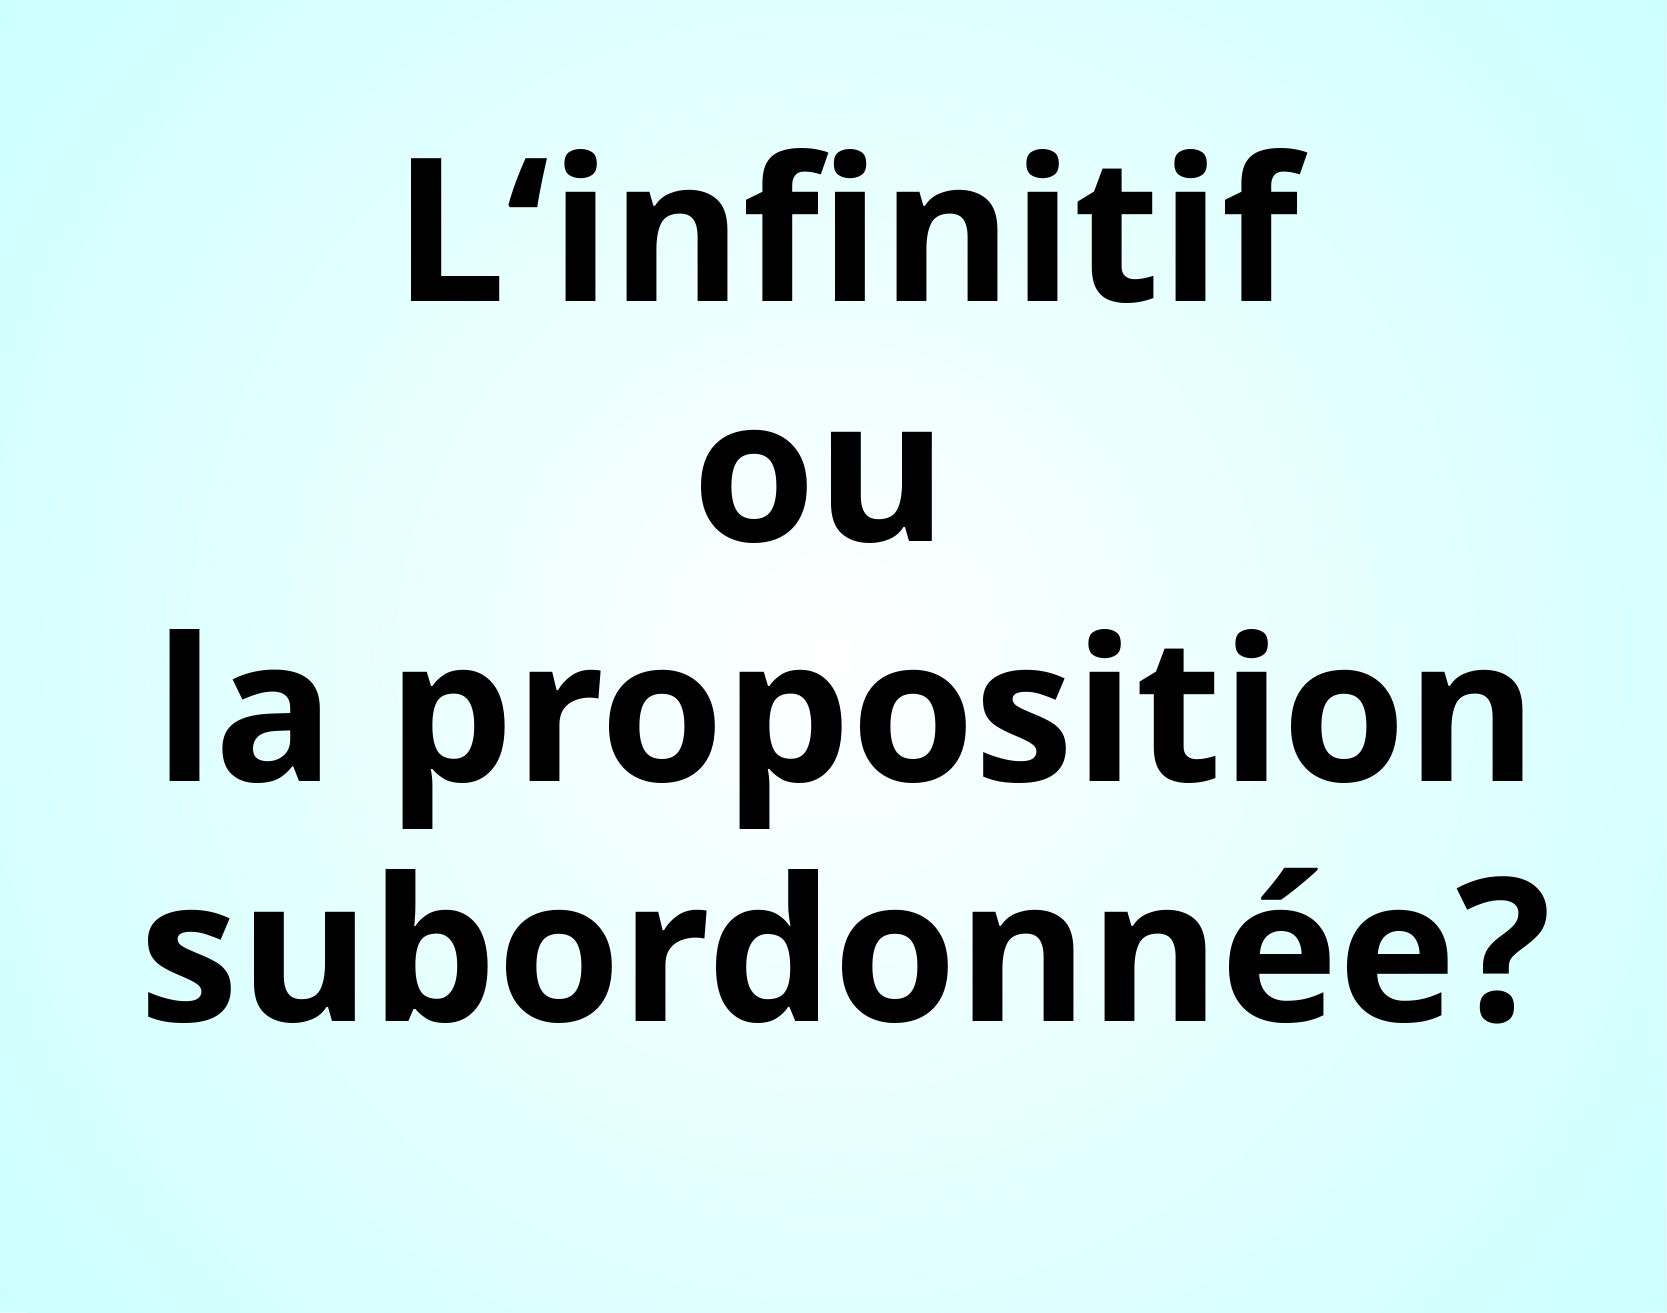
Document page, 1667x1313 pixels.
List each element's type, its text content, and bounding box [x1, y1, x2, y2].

text_box L‘infinitif ou la proposition subordonnée? [0, 94, 1667, 1070]
